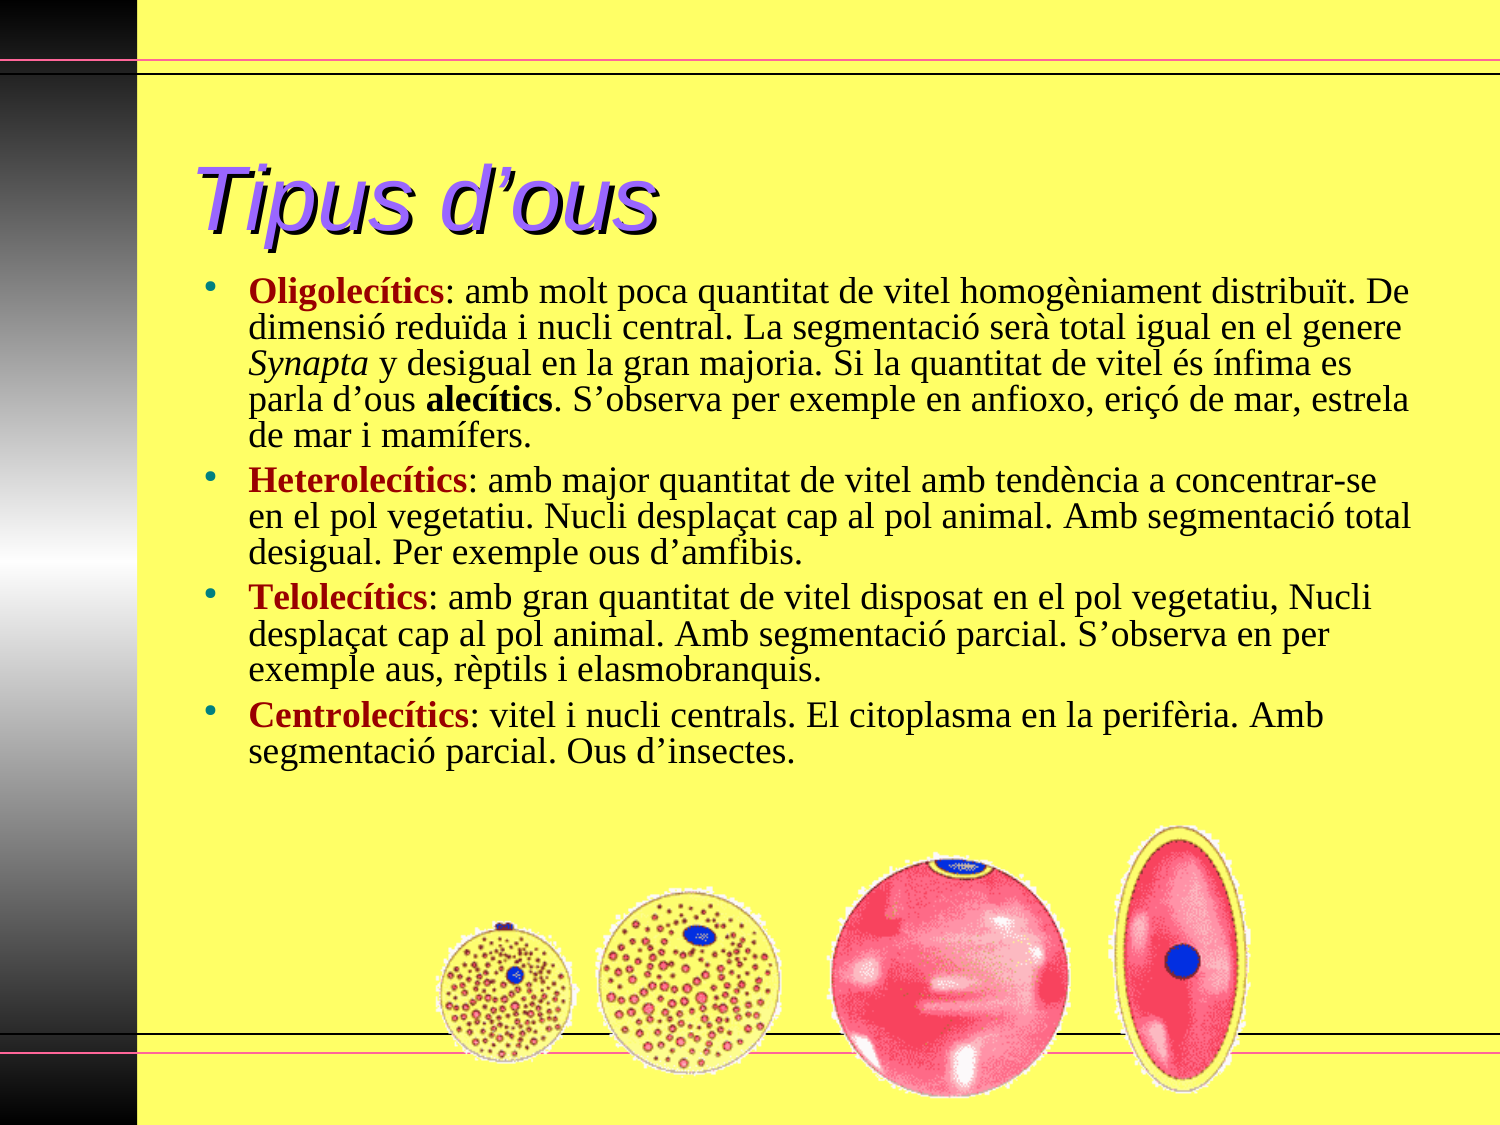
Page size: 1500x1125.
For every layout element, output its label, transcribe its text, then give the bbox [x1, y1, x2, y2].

list Oligolecítics: amb molt poca quantitat de vitel homogèniament distribuït. De dimensió reduïda i nucli central. La segmentació serà total igual en el genere Synapta y desigual en la gran majoria. Si la quantitat de vitel és ínfima es parla d’ous alecítics. S’observa per exemple en anfioxo, eriçó de mar, estrela de mar i mamífers. Heterolecítics: amb major quantitat de vitel amb tendència a concentrar-se en el pol vegetatiu. Nucli desplaçat cap al pol animal. Amb segmentació total desigual. Per exemple ous d’amfibis. Telolecítics: amb gran quantitat de vitel disposat en el pol vegetatiu, Nucli desplaçat cap al pol animal. Amb segmentació parcial. S’observa en per exemple aus, rèptils i elasmobranquis. Centrolecítics: vitel i nucli centrals. El citoplasma en la perifèria. Amb segmentació parcial. Ous d’insectes. [159, 267, 1435, 943]
picture [419, 810, 1279, 1125]
title Tipus d’ous [174, 99, 1450, 288]
